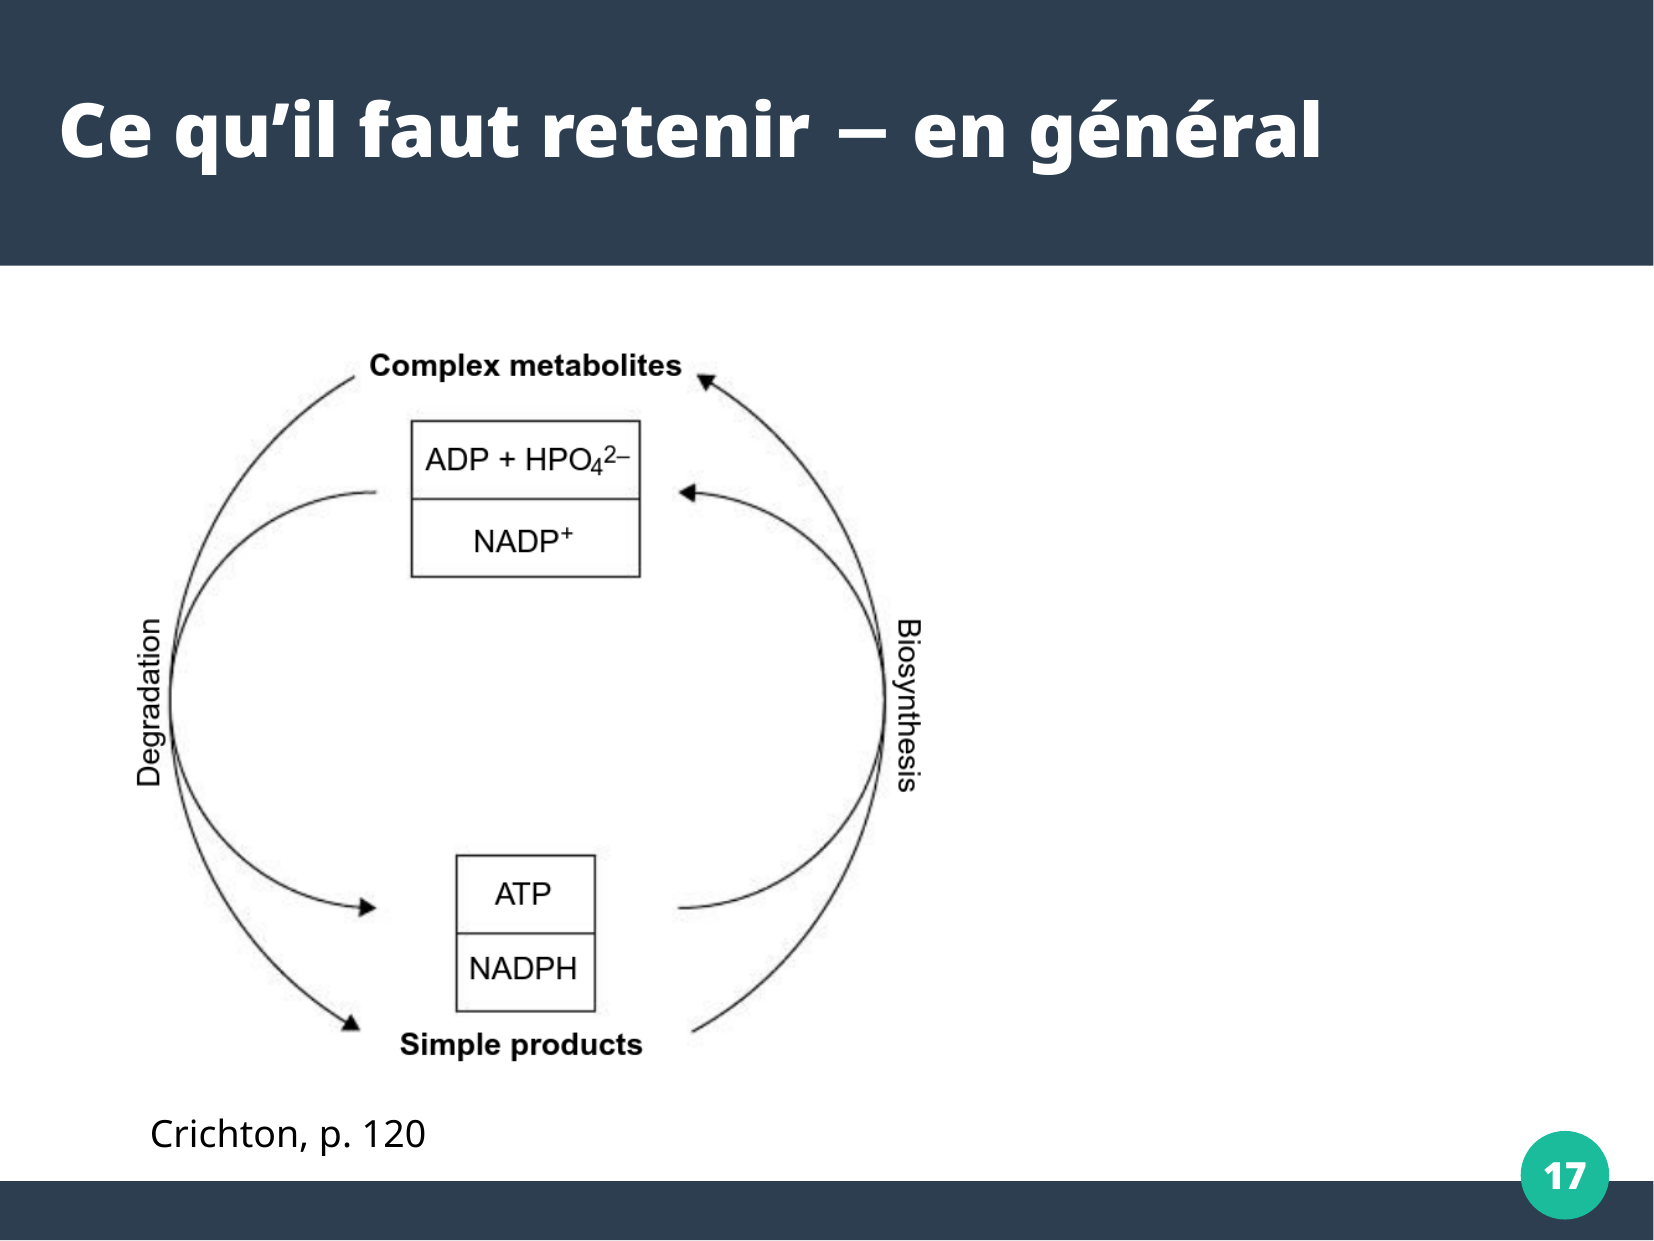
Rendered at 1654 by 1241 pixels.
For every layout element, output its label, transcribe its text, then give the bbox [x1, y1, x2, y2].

text_box Crichton, p. 120 [135, 1100, 481, 1159]
title Ce qu’il faut retenir − en général [59, 49, 1595, 207]
picture [90, 340, 973, 1101]
